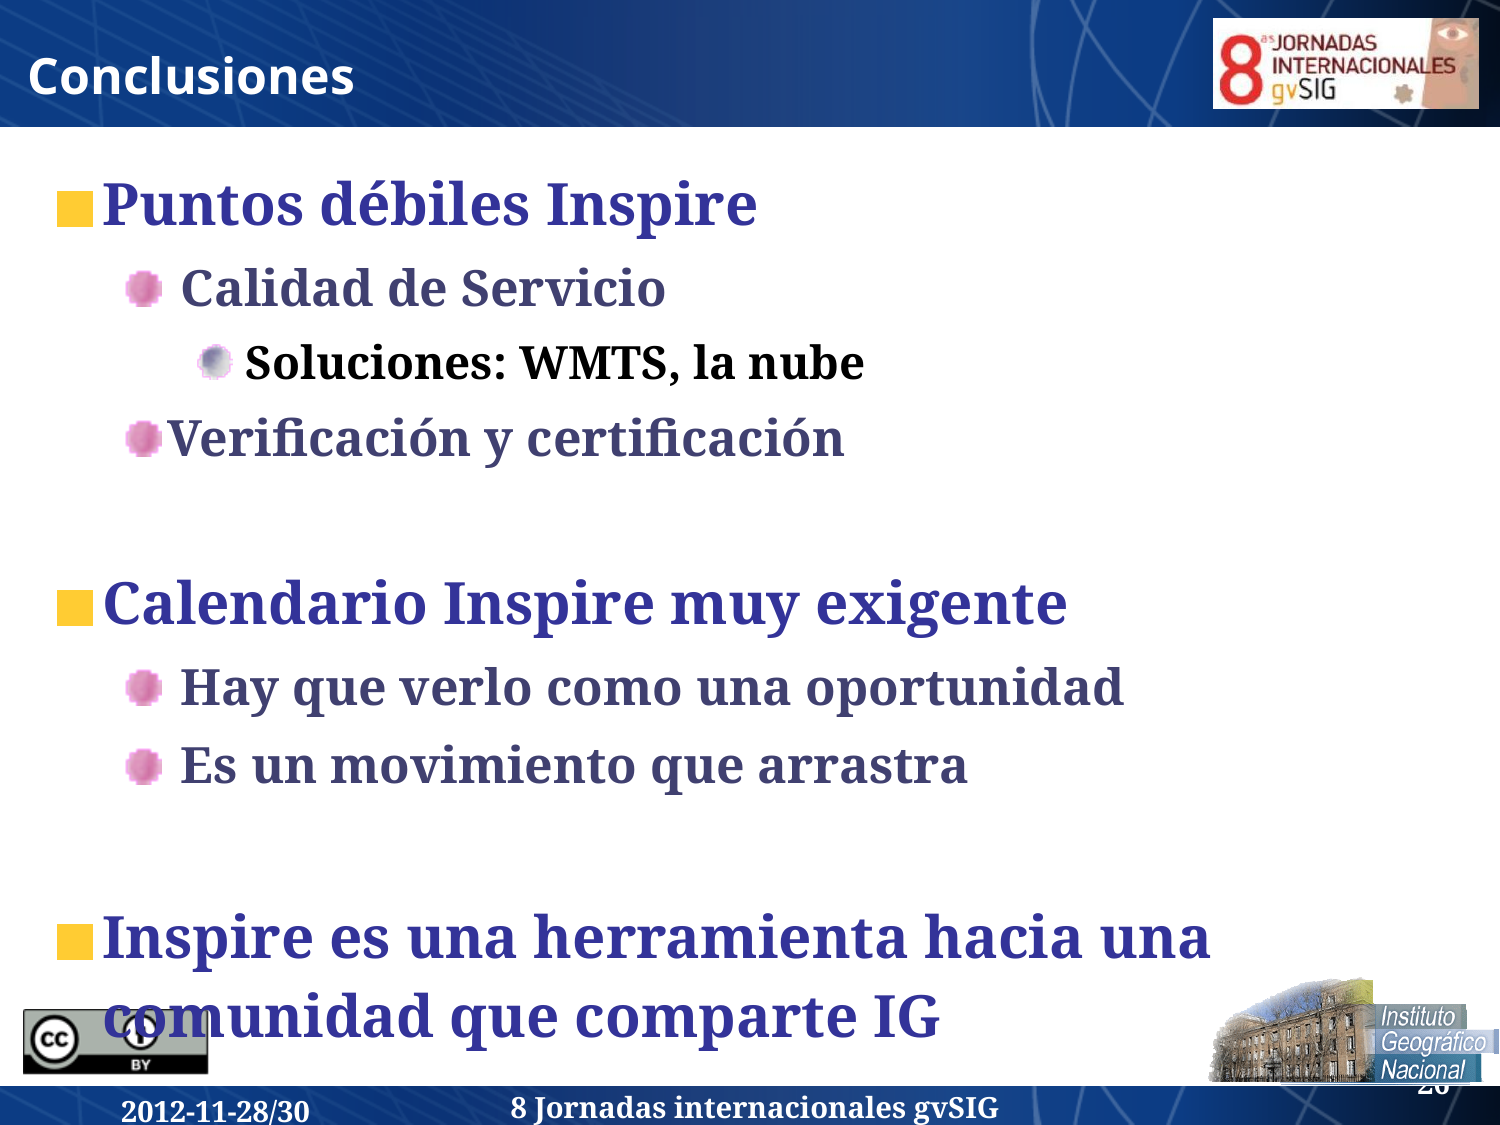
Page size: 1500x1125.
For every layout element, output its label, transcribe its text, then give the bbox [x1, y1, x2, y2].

title Conclusiones [0, 43, 1275, 107]
list Puntos débiles Inspire Calidad de Servicio Soluciones: WMTS, la nube Verificación y certificación Calendario Inspire muy exigente Hay que verlo como una oportunidad Es un movimiento que arrastra Inspire es una herramienta hacia una comunidad que comparte IG [31, 156, 1465, 973]
picture [0, 968, 1500, 1125]
picture [0, 0, 1500, 127]
